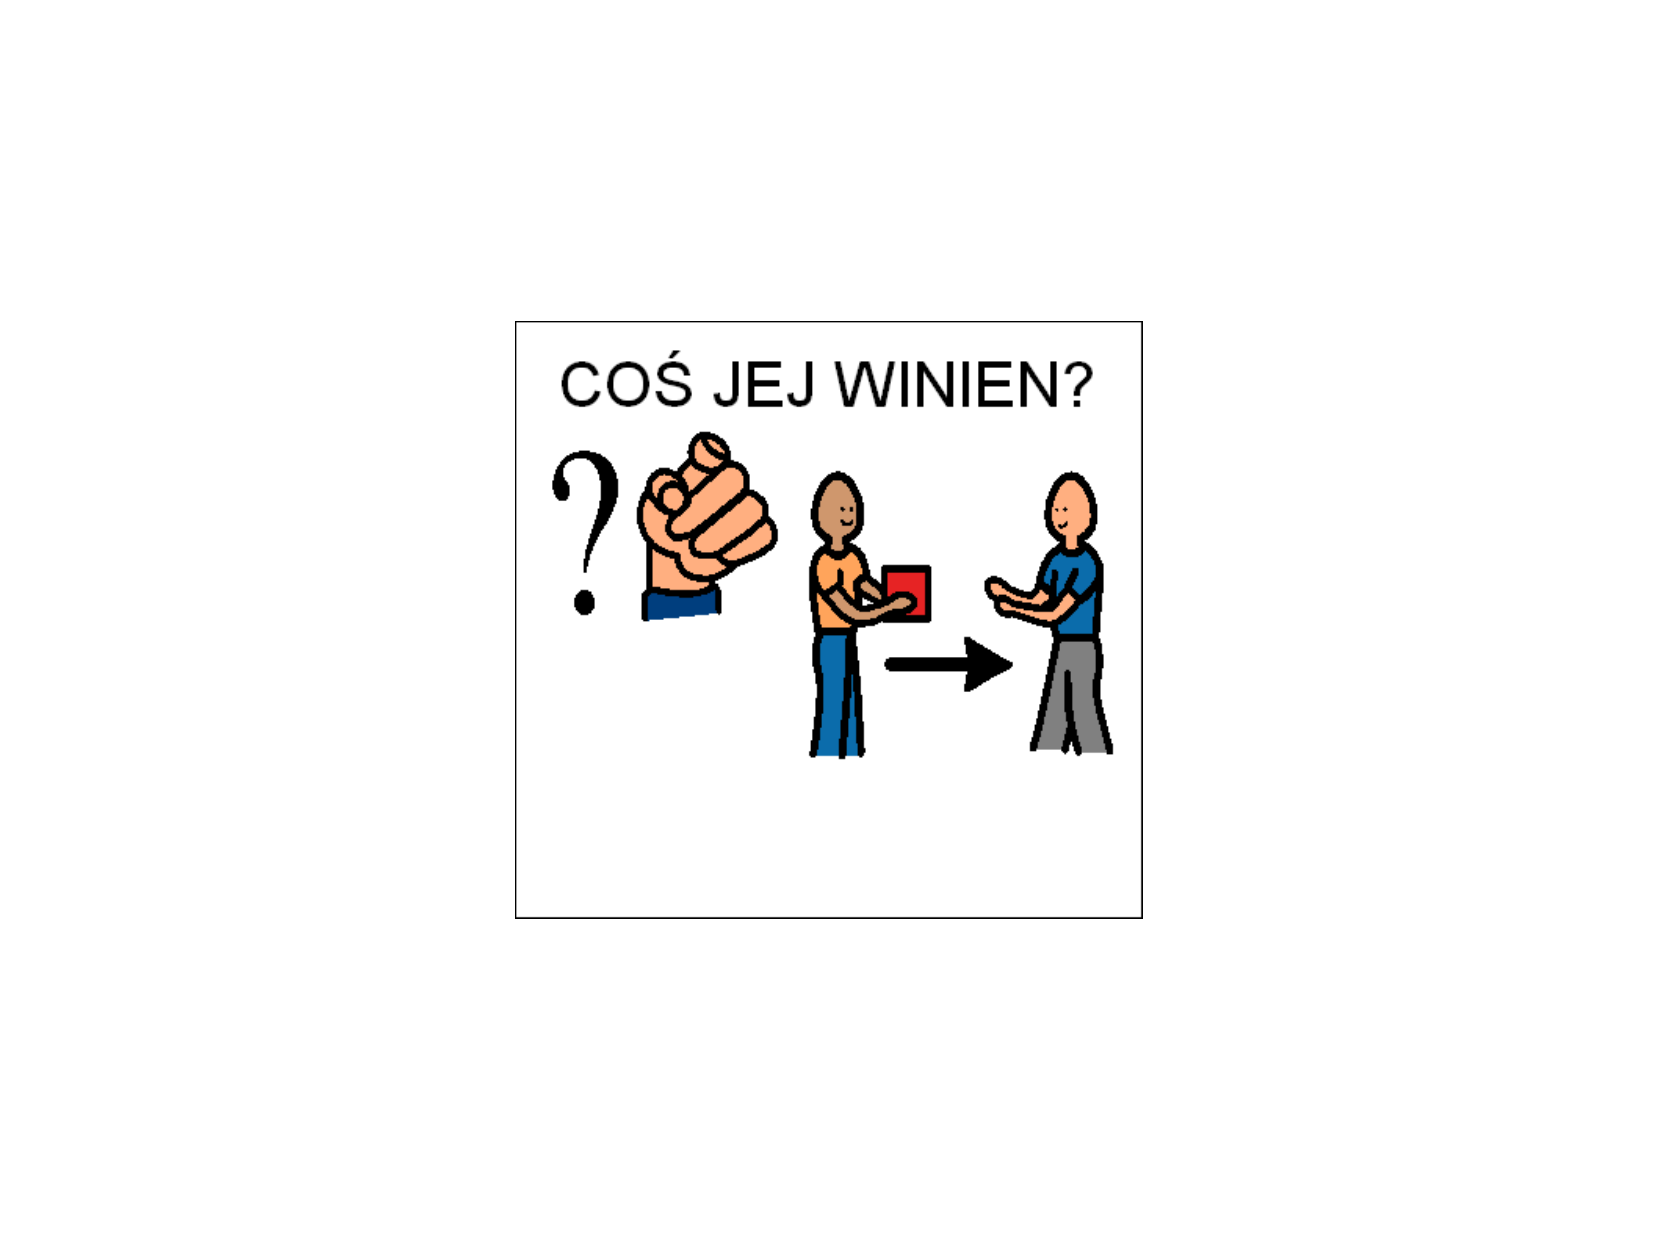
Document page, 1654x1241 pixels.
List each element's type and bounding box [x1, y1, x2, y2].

picture [515, 321, 1143, 919]
